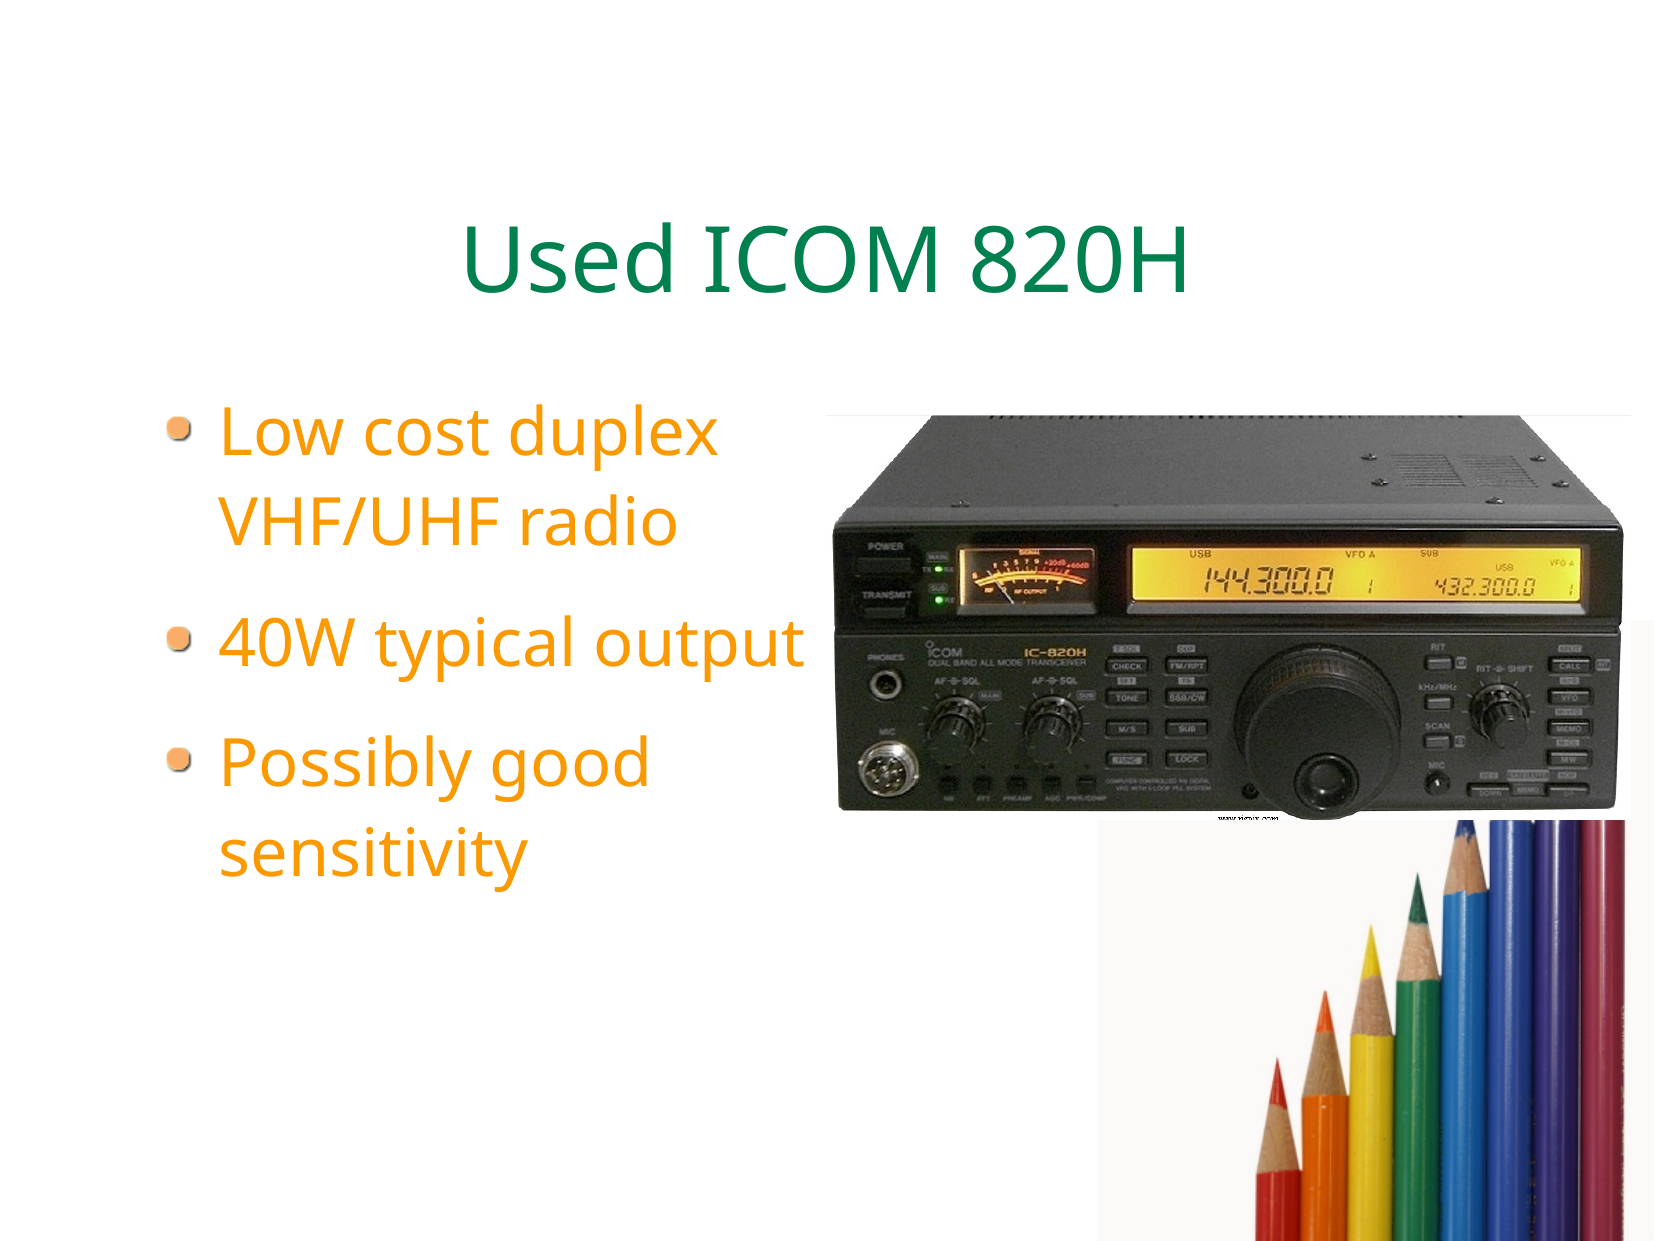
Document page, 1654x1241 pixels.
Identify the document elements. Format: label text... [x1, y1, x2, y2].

picture [0, 0, 1654, 1241]
title Used ICOM 820H [147, 153, 1506, 361]
list Low cost duplex VHF/UHF radio 40W typical output Possibly good sensitivity [147, 383, 827, 1104]
